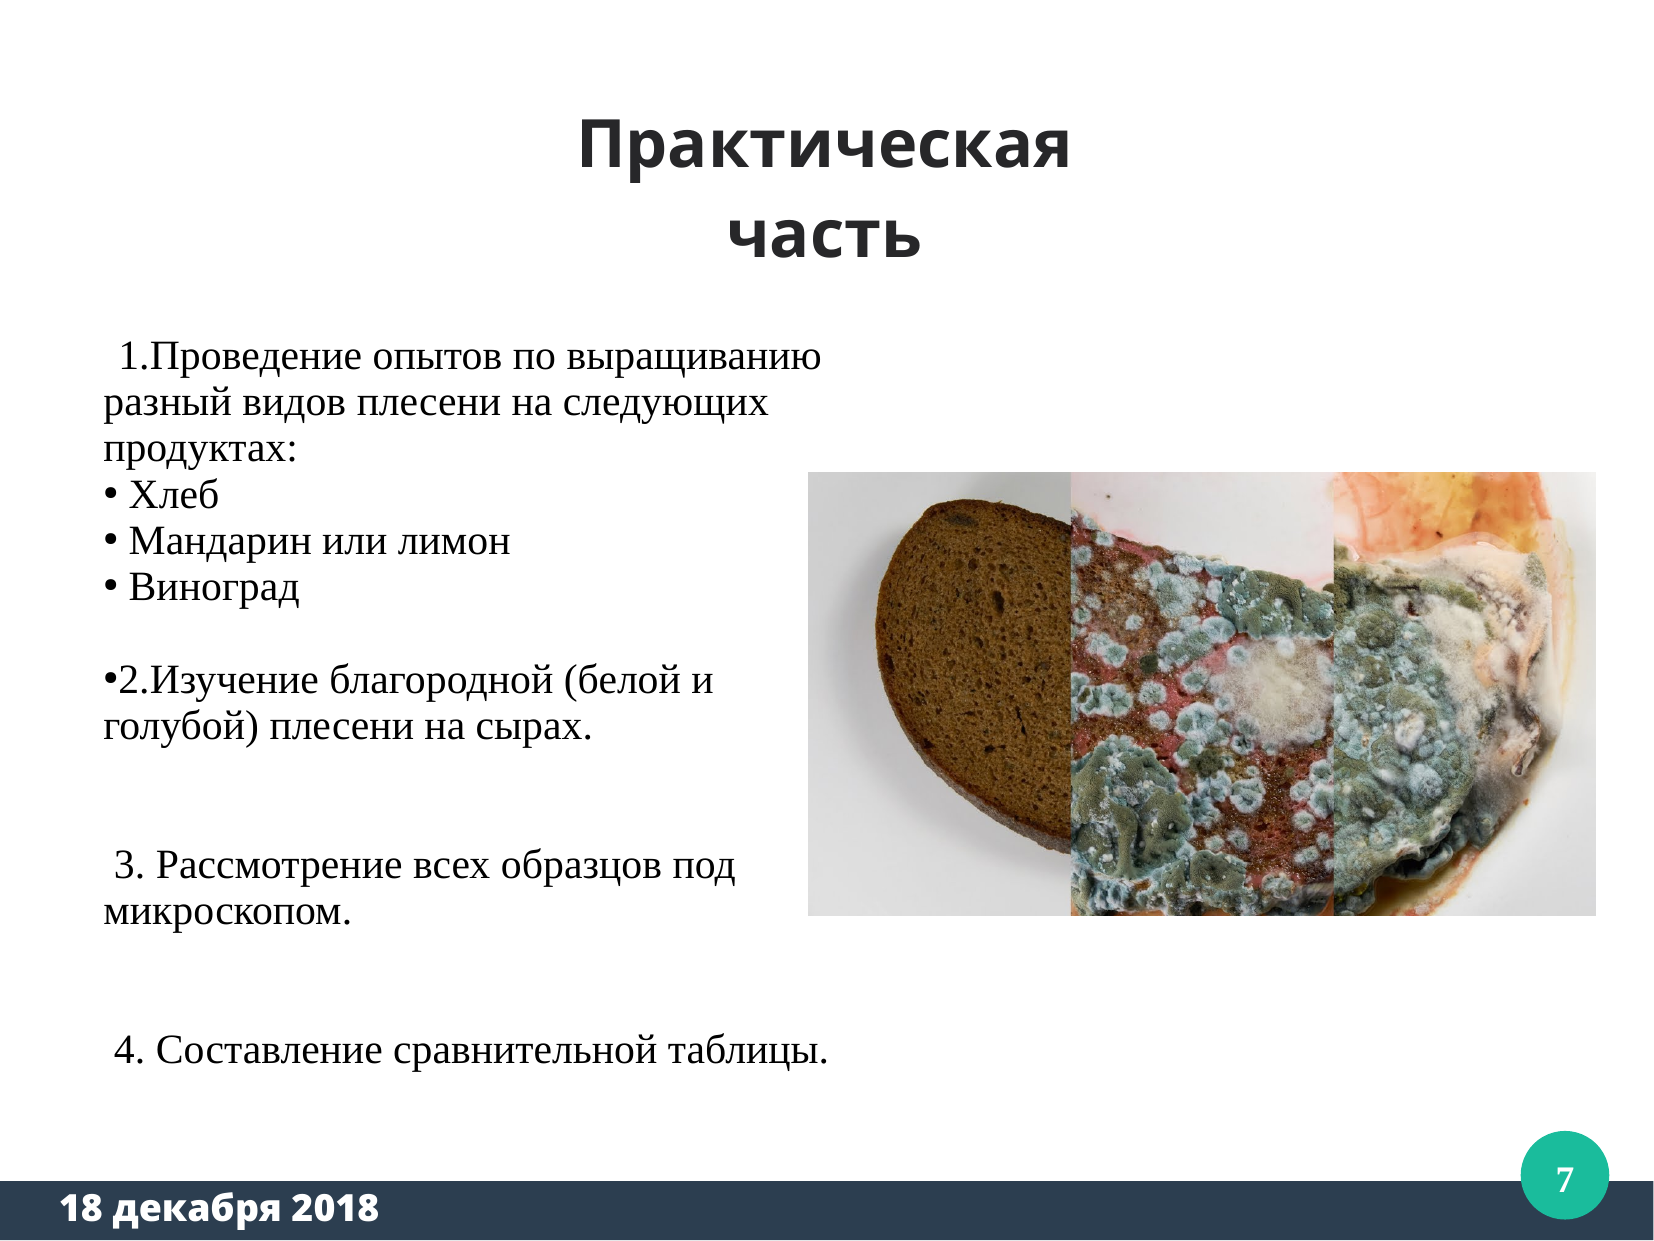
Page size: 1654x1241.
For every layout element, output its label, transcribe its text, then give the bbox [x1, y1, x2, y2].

text_box 1.Проведение опытов по выращиванию разный видов плесени на следующих продуктах: Хлеб Мандарин или лимон Виноград 2.Изучение благородной (белой и голубой) плесени на сырах. 3. Рассмотрение всех образцов под микроскопом. 4. Составление сравнительной таблицы. [88, 324, 857, 1241]
picture [808, 472, 1596, 916]
text_box 7 [1505, 1151, 1625, 1211]
text_box Практическая часть [490, 88, 1159, 292]
